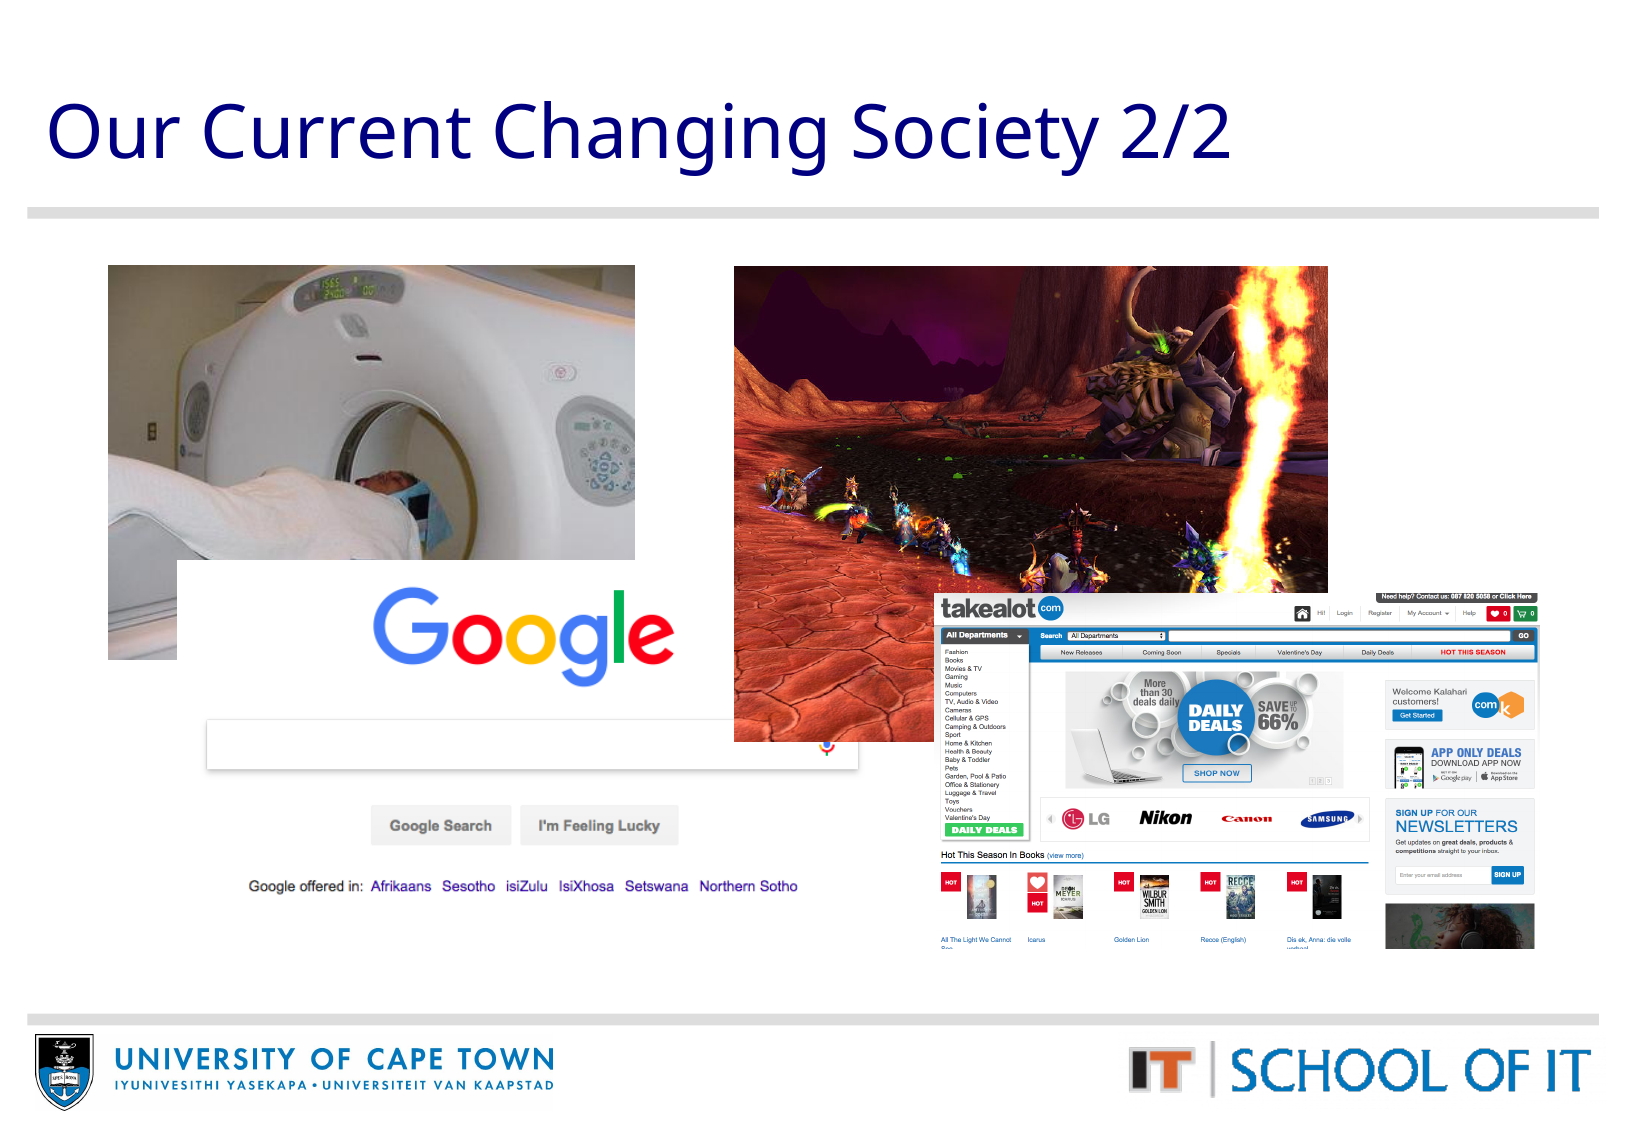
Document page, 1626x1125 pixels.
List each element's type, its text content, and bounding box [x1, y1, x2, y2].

picture [35, 1034, 553, 1111]
picture [1118, 1030, 1606, 1109]
title Our Current Changing Society 2/2 [45, 66, 1583, 194]
picture [108, 265, 1540, 949]
